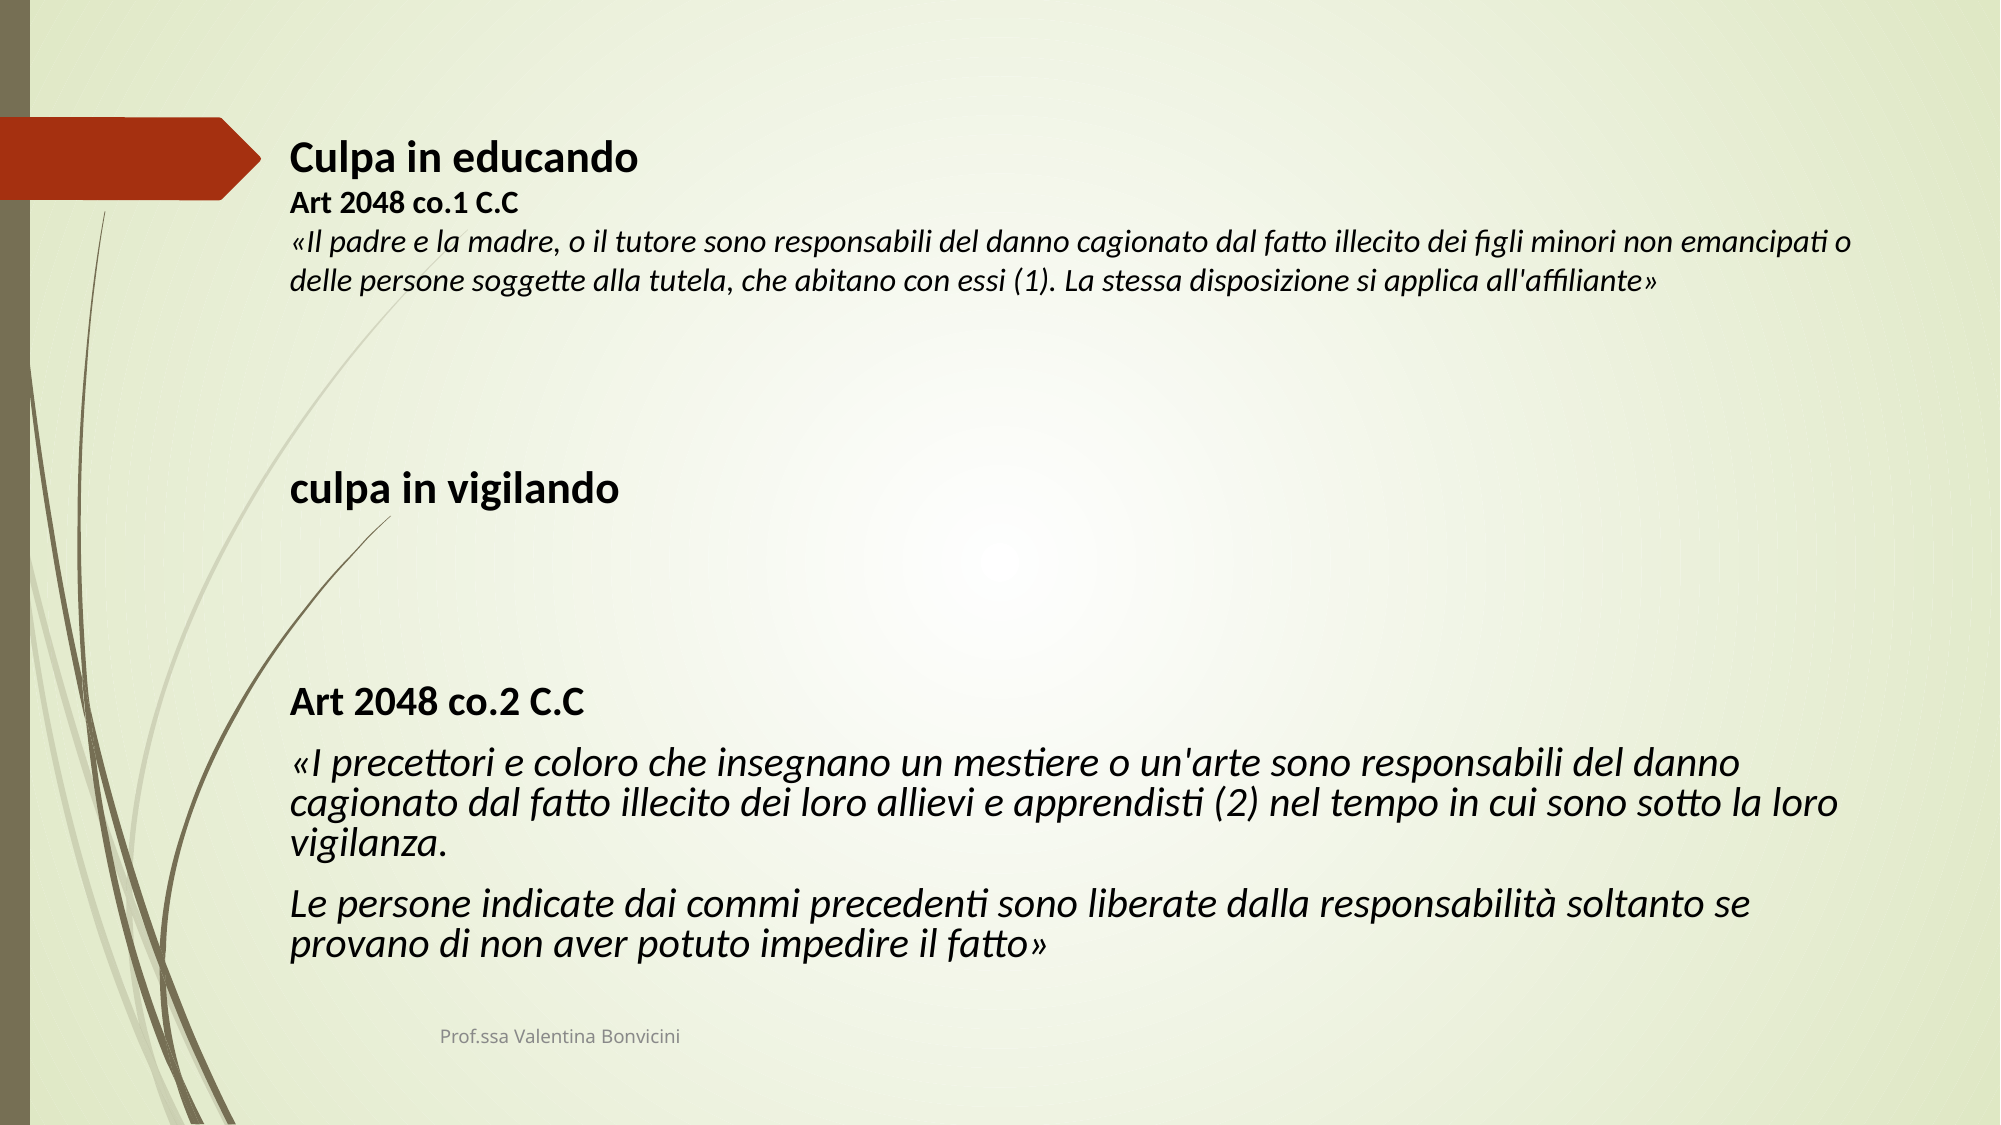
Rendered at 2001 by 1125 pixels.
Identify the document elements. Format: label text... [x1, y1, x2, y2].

title Culpa in educando Art 2048 co.1 C.C «Il padre e la madre, o il tutore sono responsabili del danno cagionato dal fatto illecito dei figli minori non emancipati o delle persone soggette alla tutela, che abitano con essi (1). La stessa disposizione si applica all'affiliante» culpa in vigilando [274, 119, 1888, 526]
list Art 2048 co.2 C.C «I precettori e coloro che insegnano un mestiere o un'arte sono responsabili del danno cagionato dal fatto illecito dei loro allievi e apprendisti (2) nel tempo in cui sono sotto la loro vigilanza. Le persone indicate dai commi precedenti sono liberate dalla responsabilità soltanto se provano di non aver potuto impedire il fatto» [274, 675, 1888, 976]
text_box Prof.ssa Valentina Bonvicini [424, 1006, 1675, 1067]
